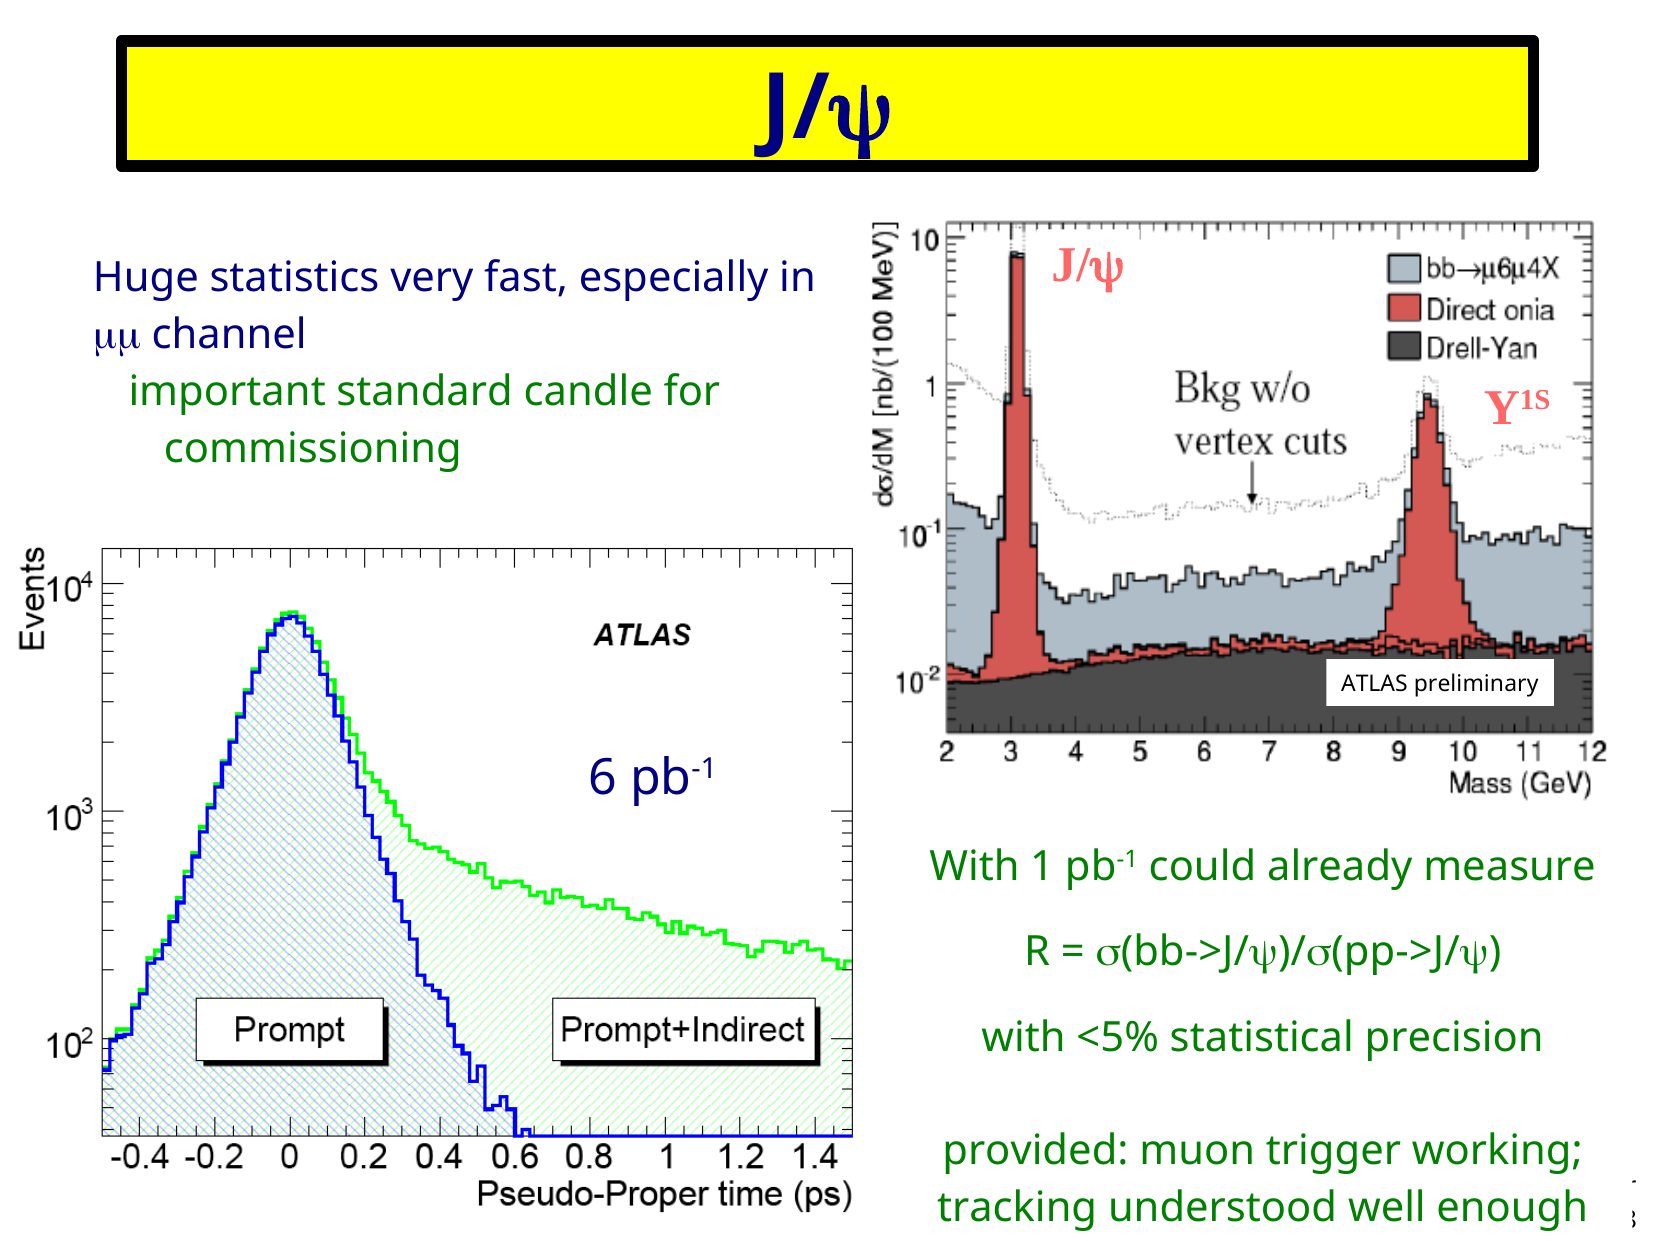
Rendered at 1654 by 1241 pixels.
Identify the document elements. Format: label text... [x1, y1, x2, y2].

title J/y [121, 43, 1534, 164]
text_box 6 pb-1 [575, 741, 721, 801]
text_box Y1S [1469, 372, 1566, 444]
text_box With 1 pb-1 could already measure R = s(bb->J/y)/s(pp->J/y) with <5% statistical precision provided: muon trigger working; tracking understood well enough [892, 835, 1633, 1207]
text_box ATLAS preliminary [1326, 659, 1554, 706]
text_box Huge statistics very fast, especially in mm channel important standard candle for commissioning [93, 247, 841, 448]
text_box J/ [1036, 229, 1140, 300]
picture [0, 197, 1622, 1222]
